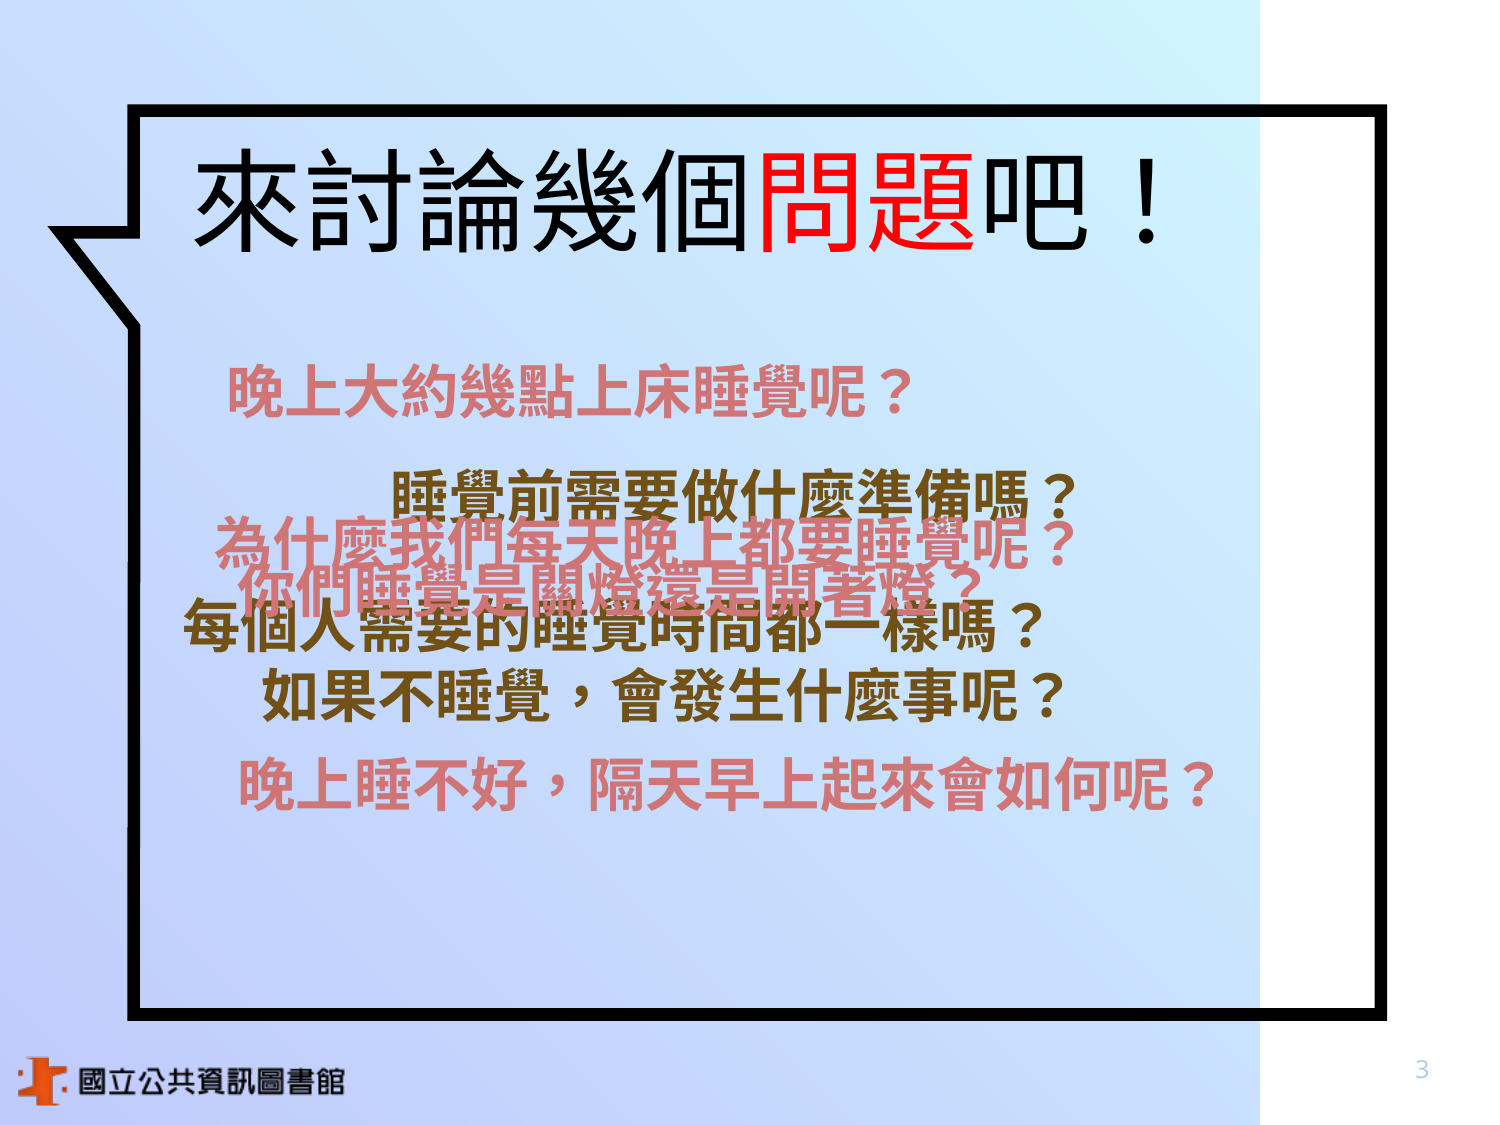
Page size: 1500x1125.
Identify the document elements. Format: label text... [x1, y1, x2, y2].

text_box 晚上睡不好，隔天早上起來會如何呢？ [222, 621, 1500, 793]
text_box 為什麼我們每天晚上都要睡覺呢？ [199, 492, 1500, 664]
text_box 睡覺前需要做什麼準備嗎？ [375, 445, 1500, 492]
title 來討論幾個問題吧！ [175, 0, 1430, 281]
subtitle 晚上大約幾點上床睡覺呢？ [210, 339, 1407, 492]
text_box 每個人需要的睡覺時間都一樣嗎？ [167, 574, 222, 746]
text_box 3 [1400, 1038, 1491, 1125]
text_box 你們睡覺是關燈還是開著燈？ [222, 539, 1418, 621]
text_box 如果不睡覺，會發生什麼事呢？ [246, 793, 1442, 817]
picture [9, 1051, 353, 1111]
